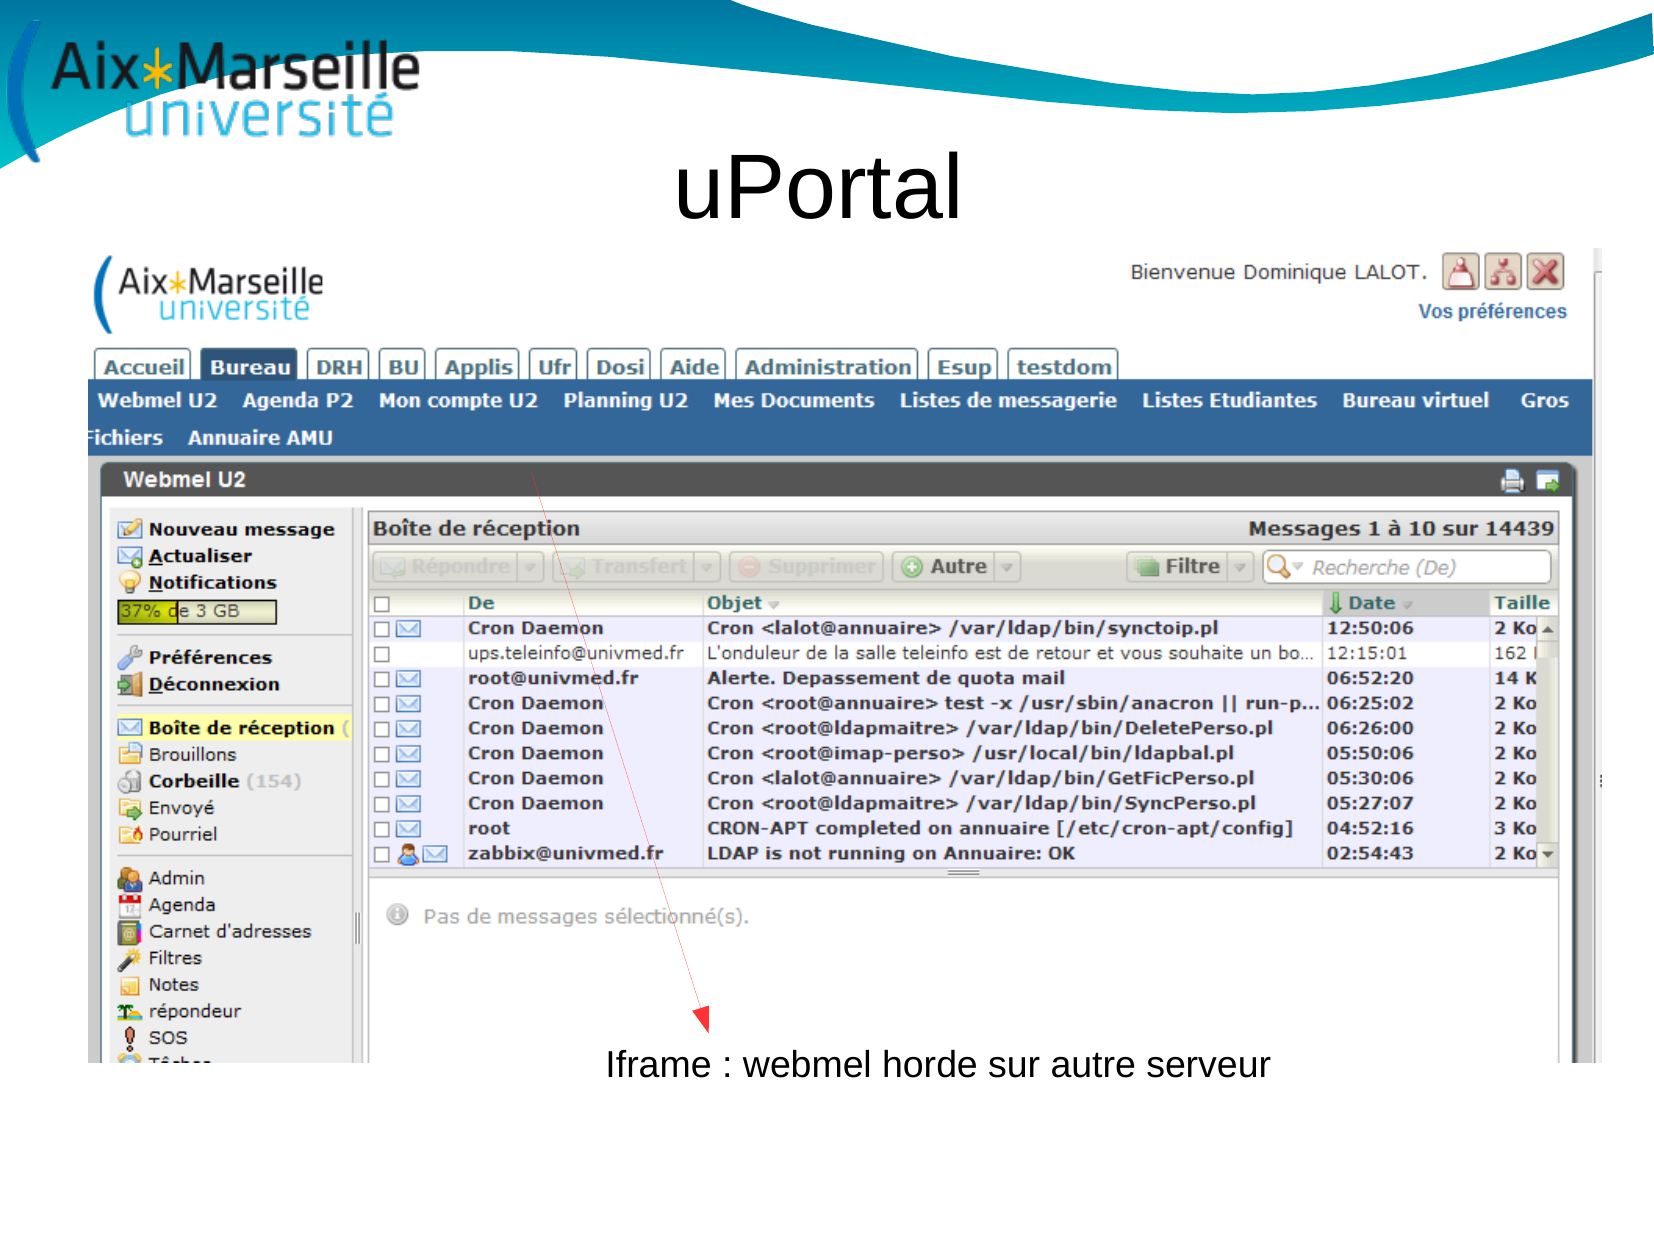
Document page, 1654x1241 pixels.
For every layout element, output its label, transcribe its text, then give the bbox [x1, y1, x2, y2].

picture [88, 248, 1602, 1063]
text_box Iframe : webmel horde sur autre serveur [590, 1035, 1286, 1093]
picture [0, 20, 431, 167]
title uPortal [74, 83, 1563, 291]
